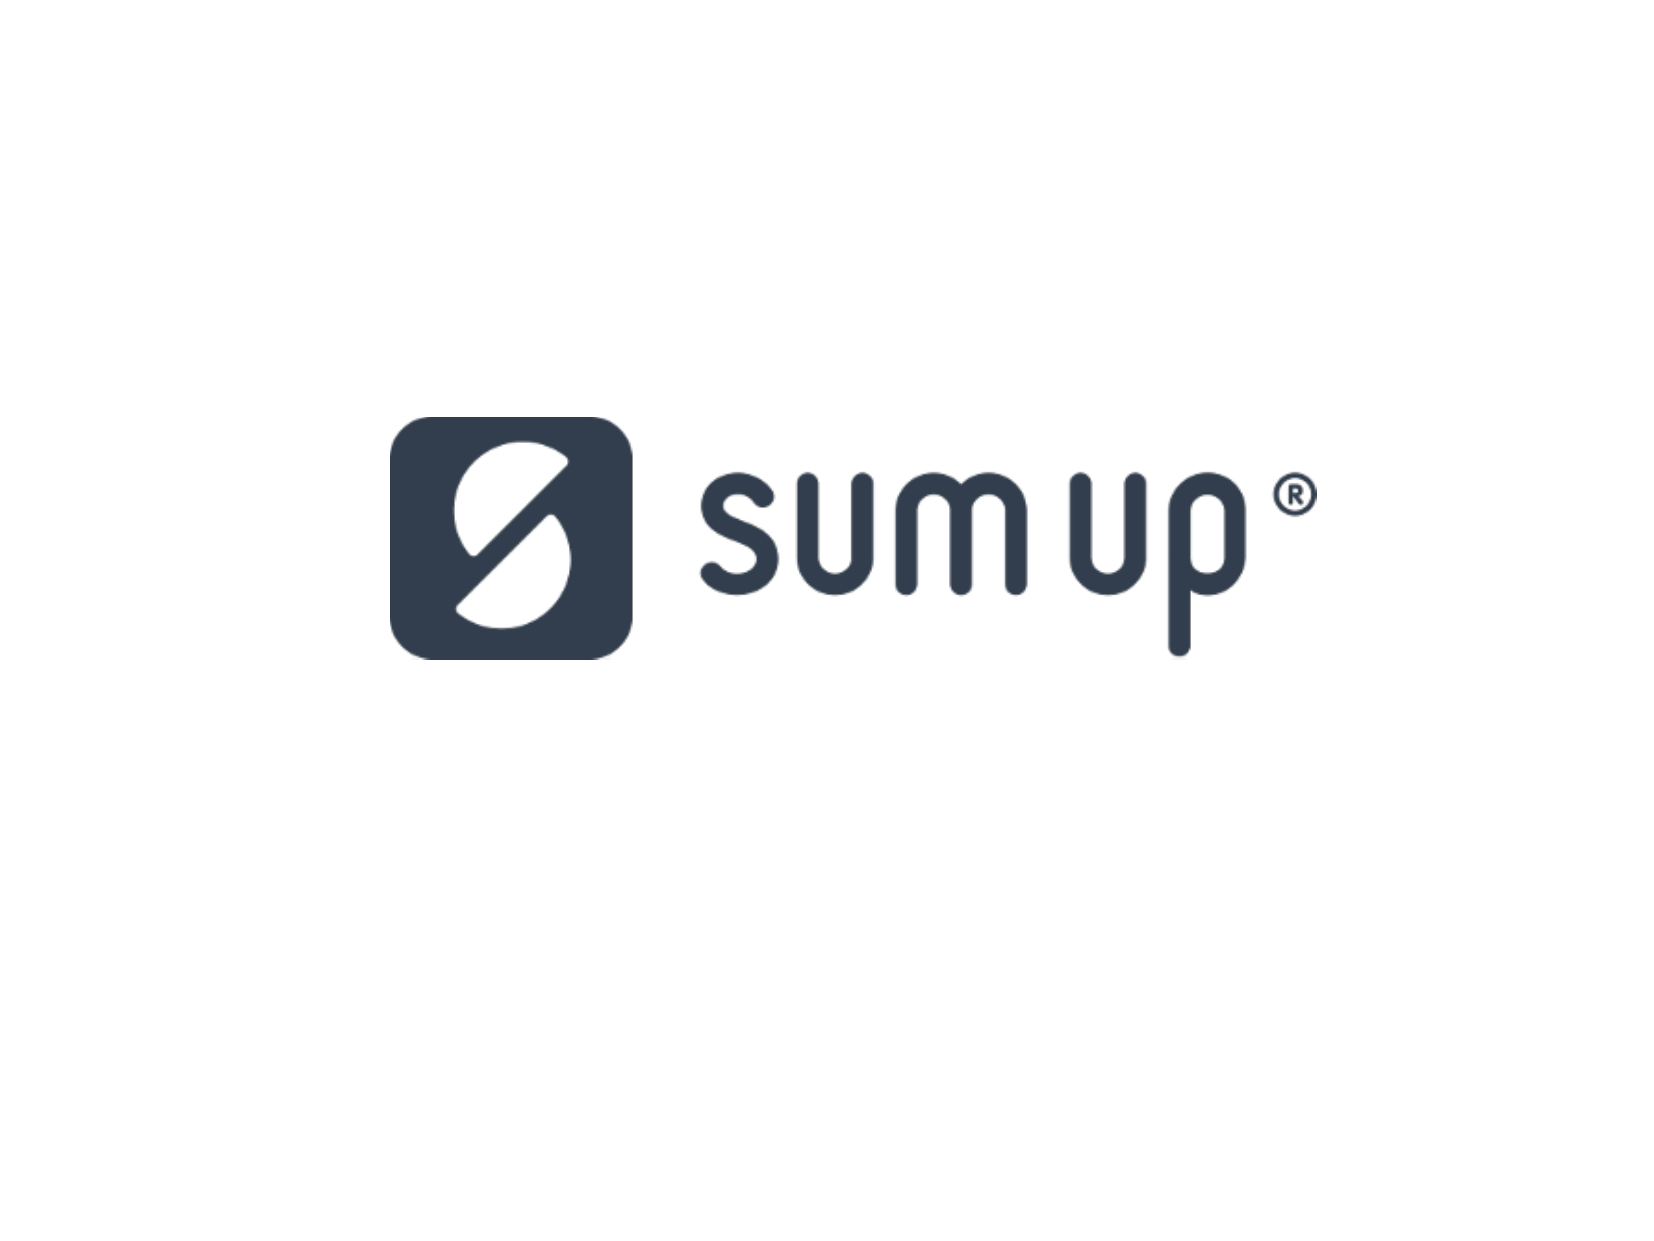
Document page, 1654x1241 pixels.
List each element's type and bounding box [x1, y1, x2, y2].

picture [390, 417, 1317, 661]
